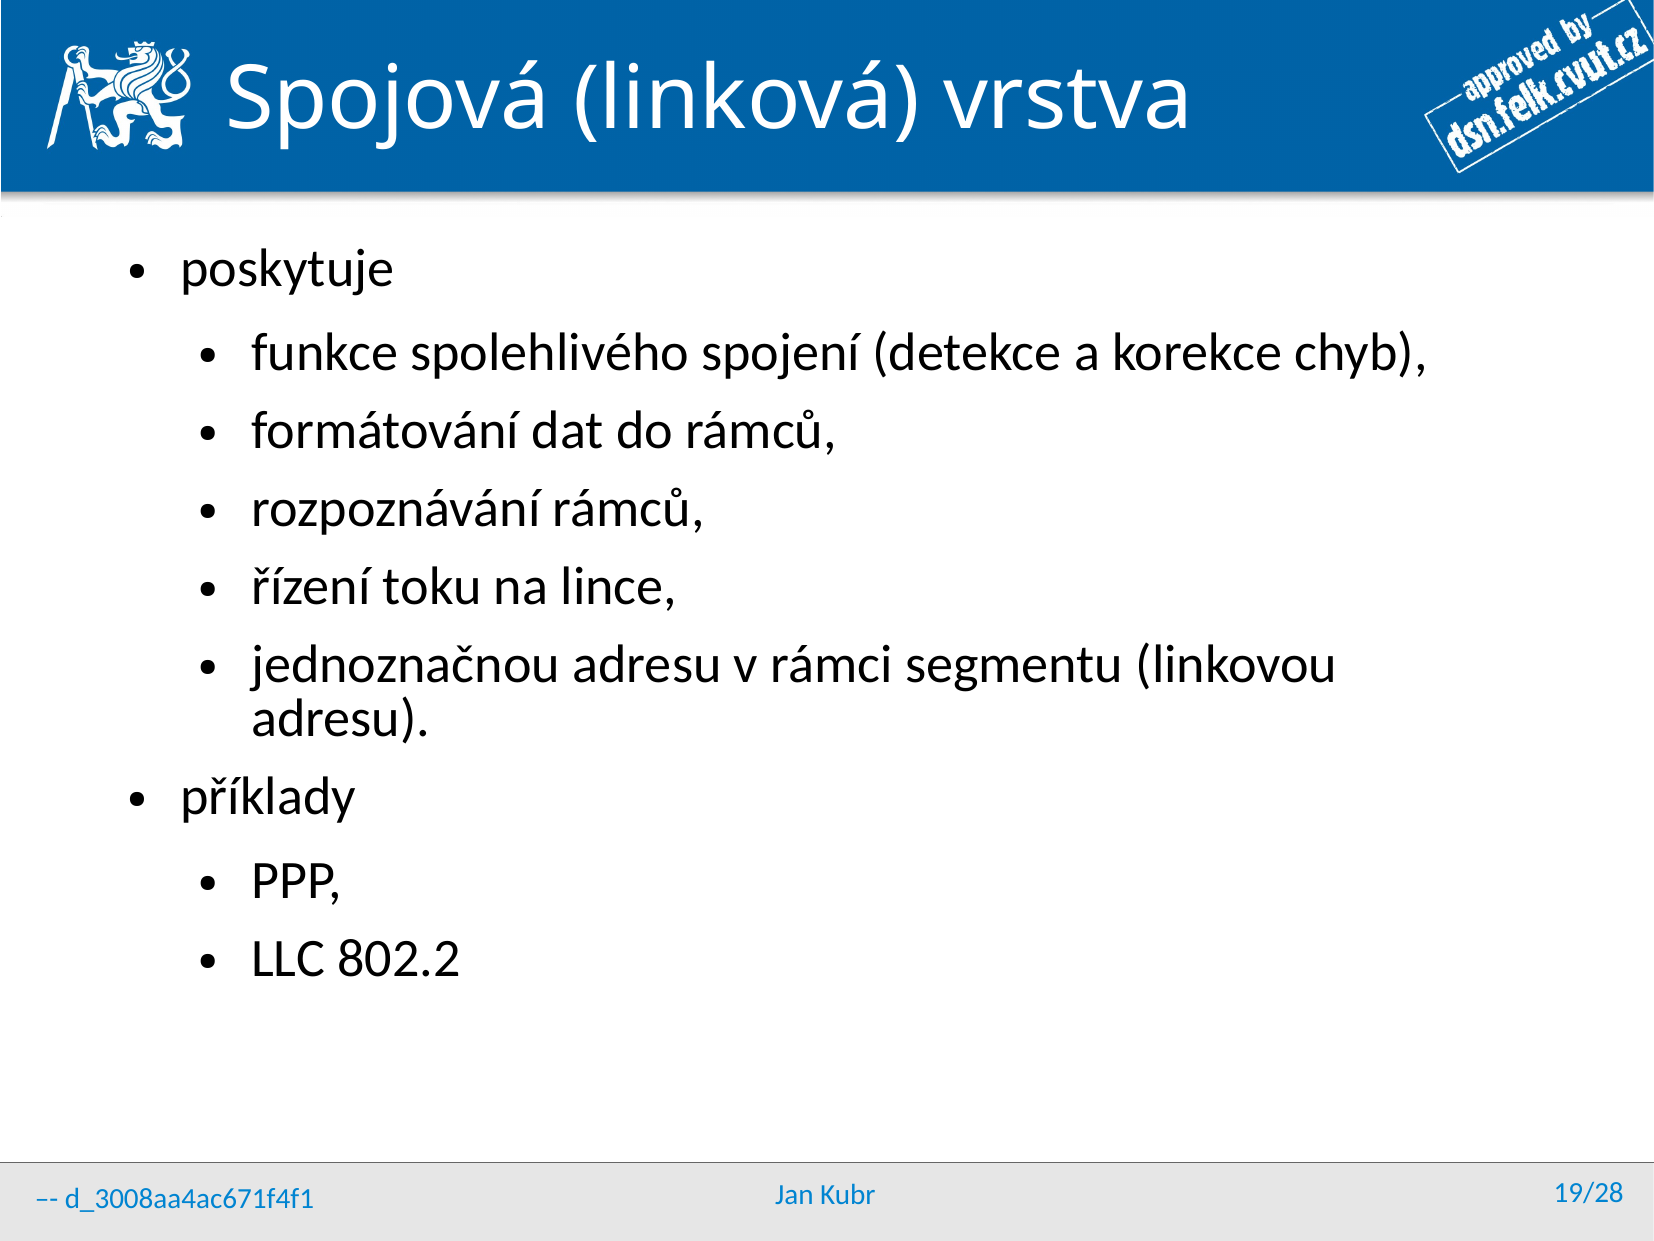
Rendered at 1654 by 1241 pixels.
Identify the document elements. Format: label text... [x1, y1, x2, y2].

picture [1, 0, 1654, 217]
title Spojová (linková) vrstva [225, 0, 1426, 188]
list poskytuje funkce spolehlivého spojení (detekce a korekce chyb), formátování dat do rámců, rozpoznávání rámců, řízení toku na lince, jednoznačnou adresu v rámci segmentu (linkovou adresu). příklady PPP, LLC 802.2 [109, 246, 1522, 1108]
